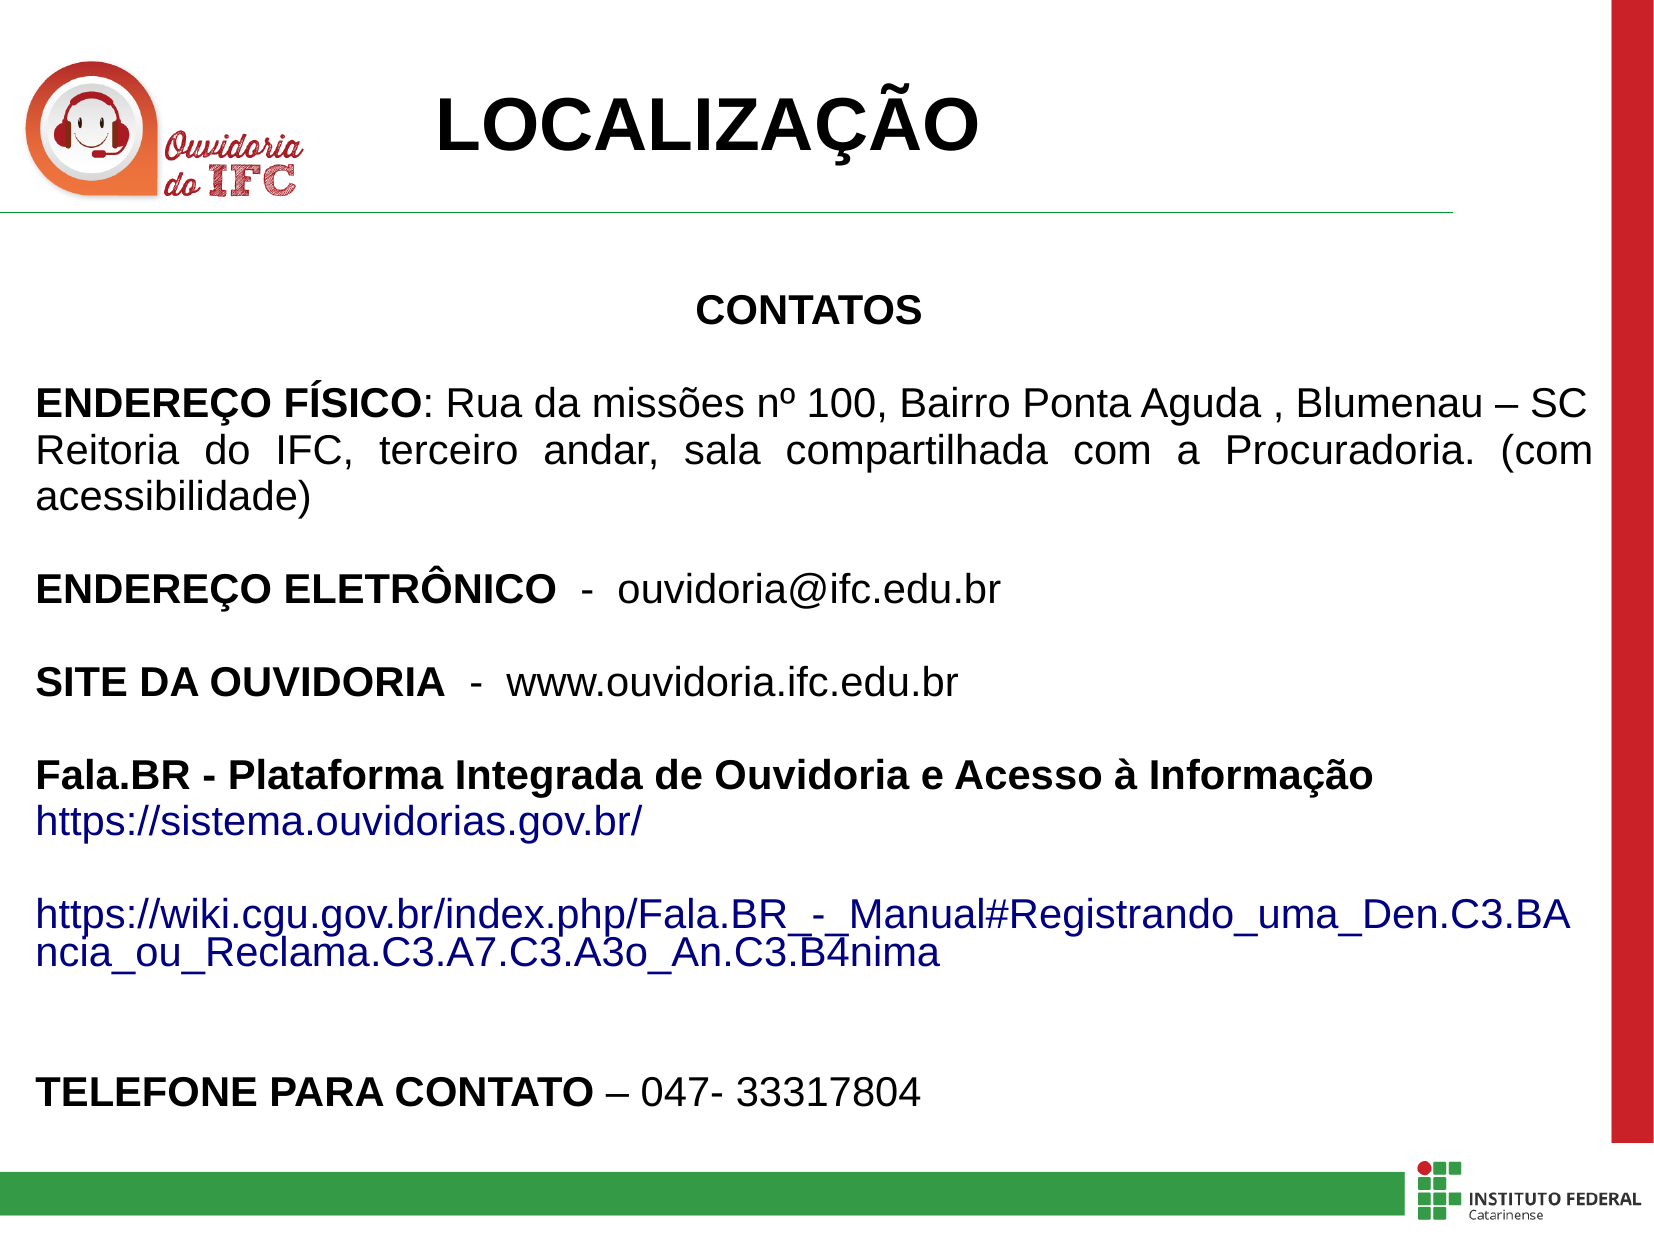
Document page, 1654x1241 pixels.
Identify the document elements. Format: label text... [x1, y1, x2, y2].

picture [0, 0, 1654, 1241]
title LOCALIZAÇÃO [82, 47, 1571, 201]
subtitle CONTATOS ENDEREÇO FÍSICO: Rua da missões nº 100, Bairro Ponta Aguda , Blumenau – SC Reitoria do IFC, terceiro andar, sala compartilhada com a Procuradoria. (com acessibilidade) ENDEREÇO ELETRÔNICO - ouvidoria@ifc.edu.br SITE DA OUVIDORIA - www.ouvidoria.ifc.edu.br Fala.BR - Plataforma Integrada de Ouvidoria e Acesso à Informação https://sistema.ouvidorias.gov.br/ https://wiki.cgu.gov.br/index.php/Fala.BR_-_Manual#Registrando_uma_Den.C3.BAncia_ou_Reclama.C3.A7.C3.A3o_An.C3.B4nima TELEFONE PARA CONTATO – 047- 33317804 [35, 193, 1595, 1171]
